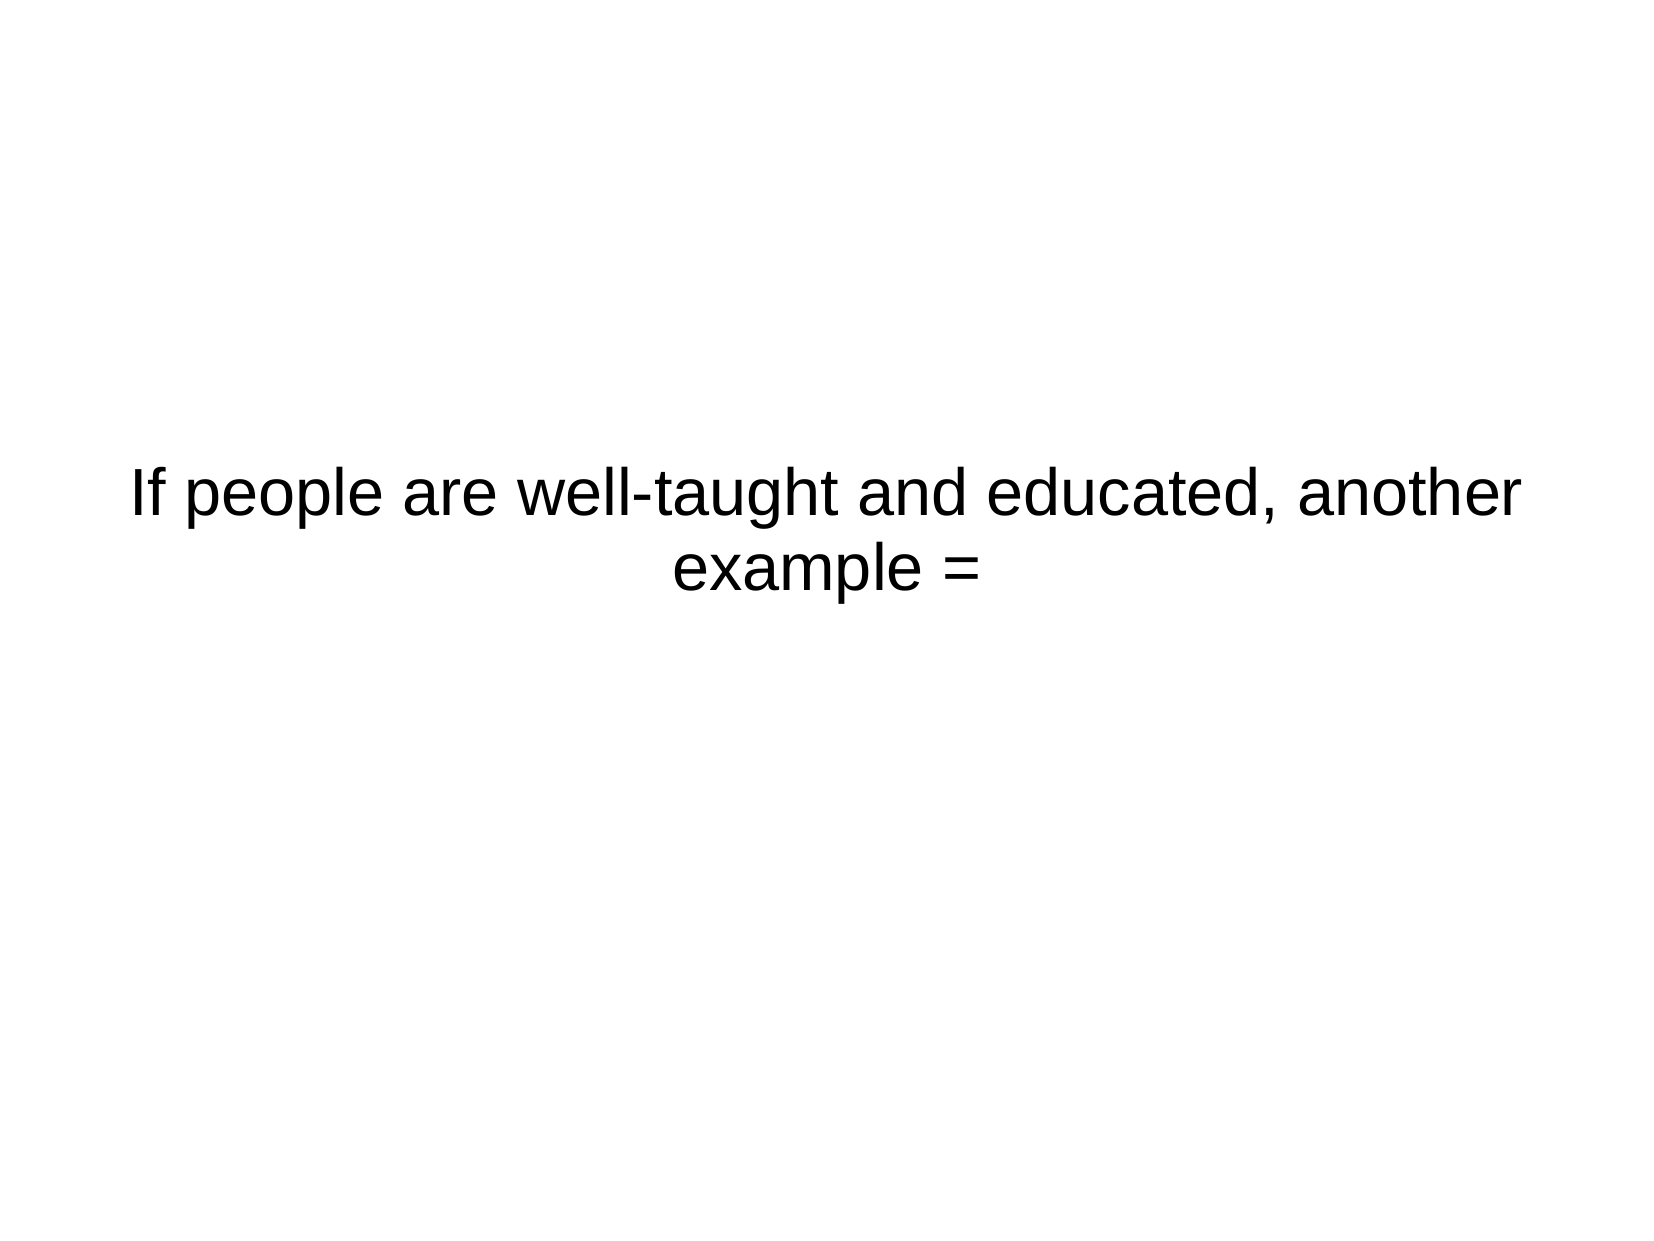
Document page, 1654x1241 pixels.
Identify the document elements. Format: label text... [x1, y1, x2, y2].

subtitle If people are well-taught and educated, another example = [82, 49, 1571, 1010]
